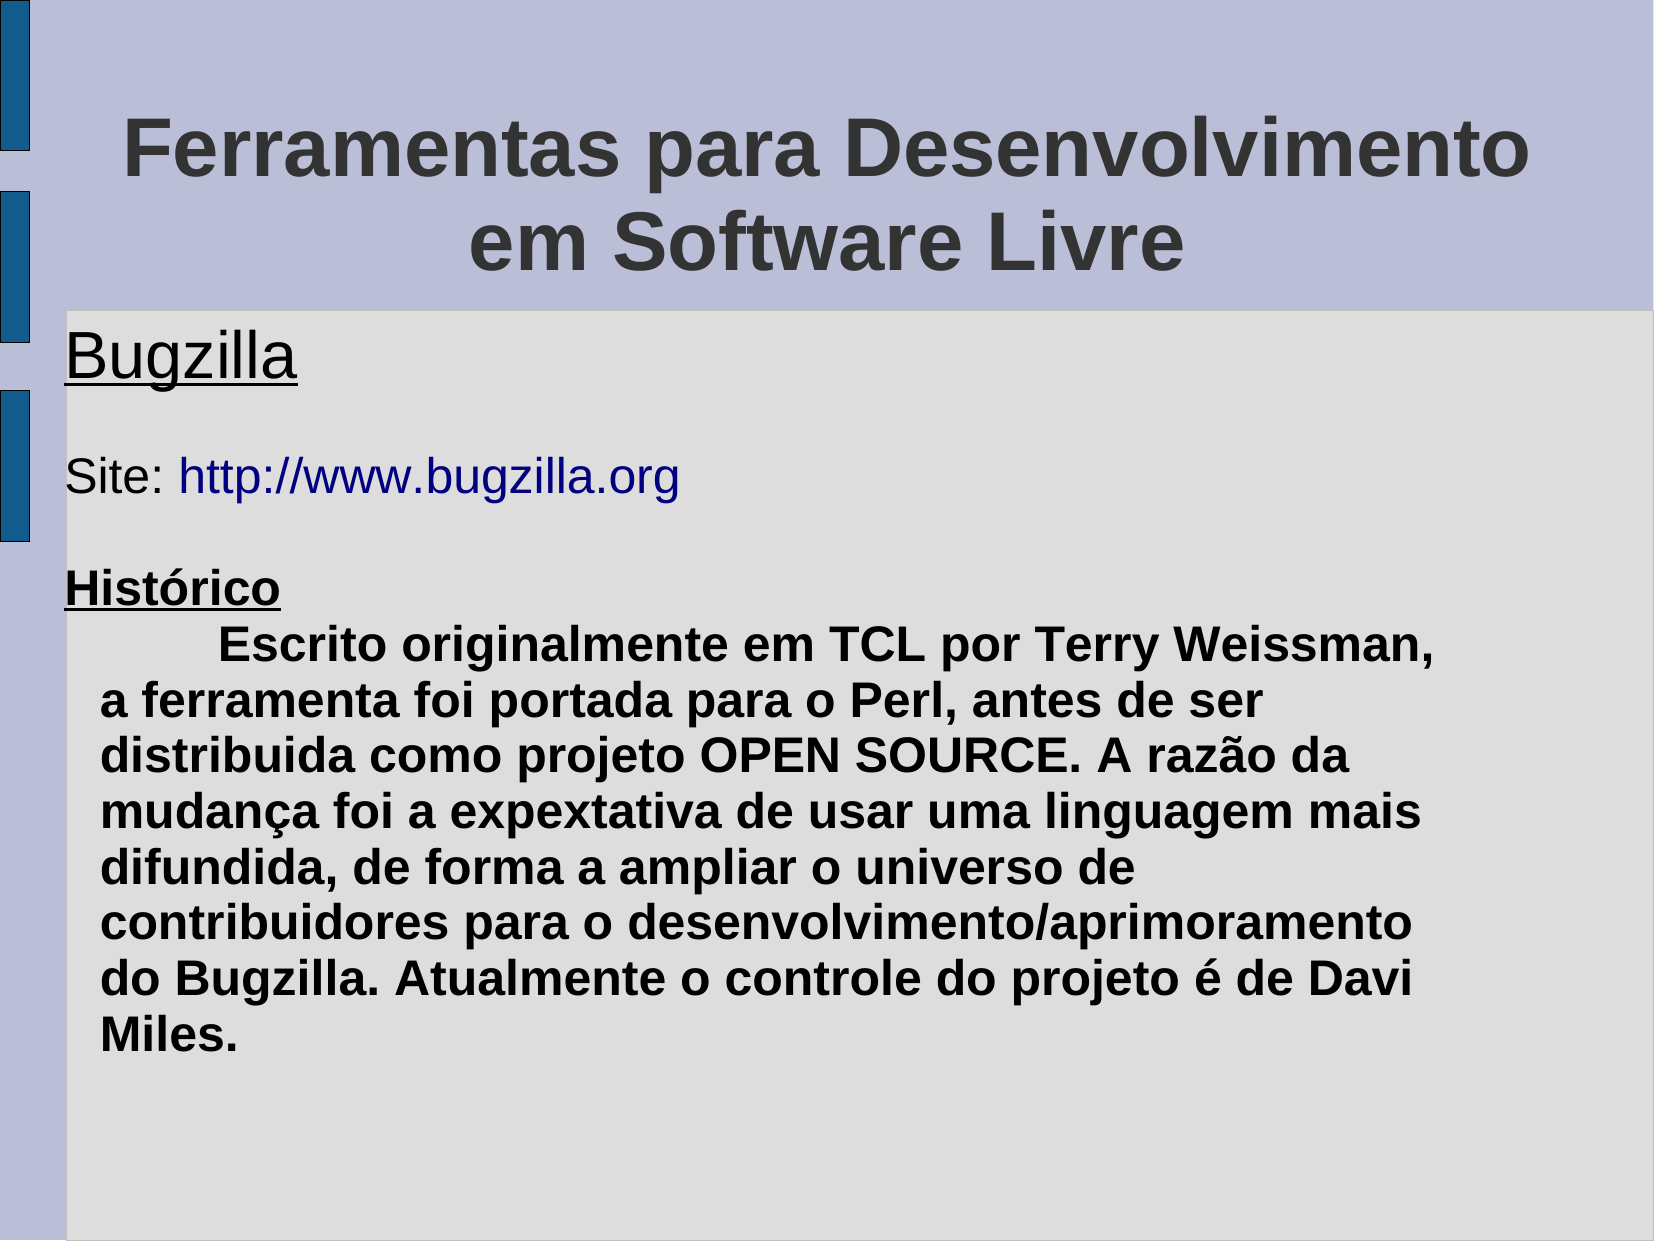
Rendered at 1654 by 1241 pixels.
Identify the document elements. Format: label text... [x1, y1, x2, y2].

title Ferramentas para Desenvolvimento em Software Livre [121, 91, 1534, 299]
subtitle Bugzilla Site: http://www.bugzilla.org Histórico Escrito originalmente em TCL por Terry Weissman, a ferramenta foi portada para o Perl, antes de ser distribuida como projeto OPEN SOURCE. A razão da mudança foi a expextativa de usar uma linguagem mais difundida, de forma a ampliar o universo de contribuidores para o desenvolvimento/aprimoramento do Bugzilla. Atualmente o controle do projeto é de Davi Miles. [64, 236, 1477, 1241]
